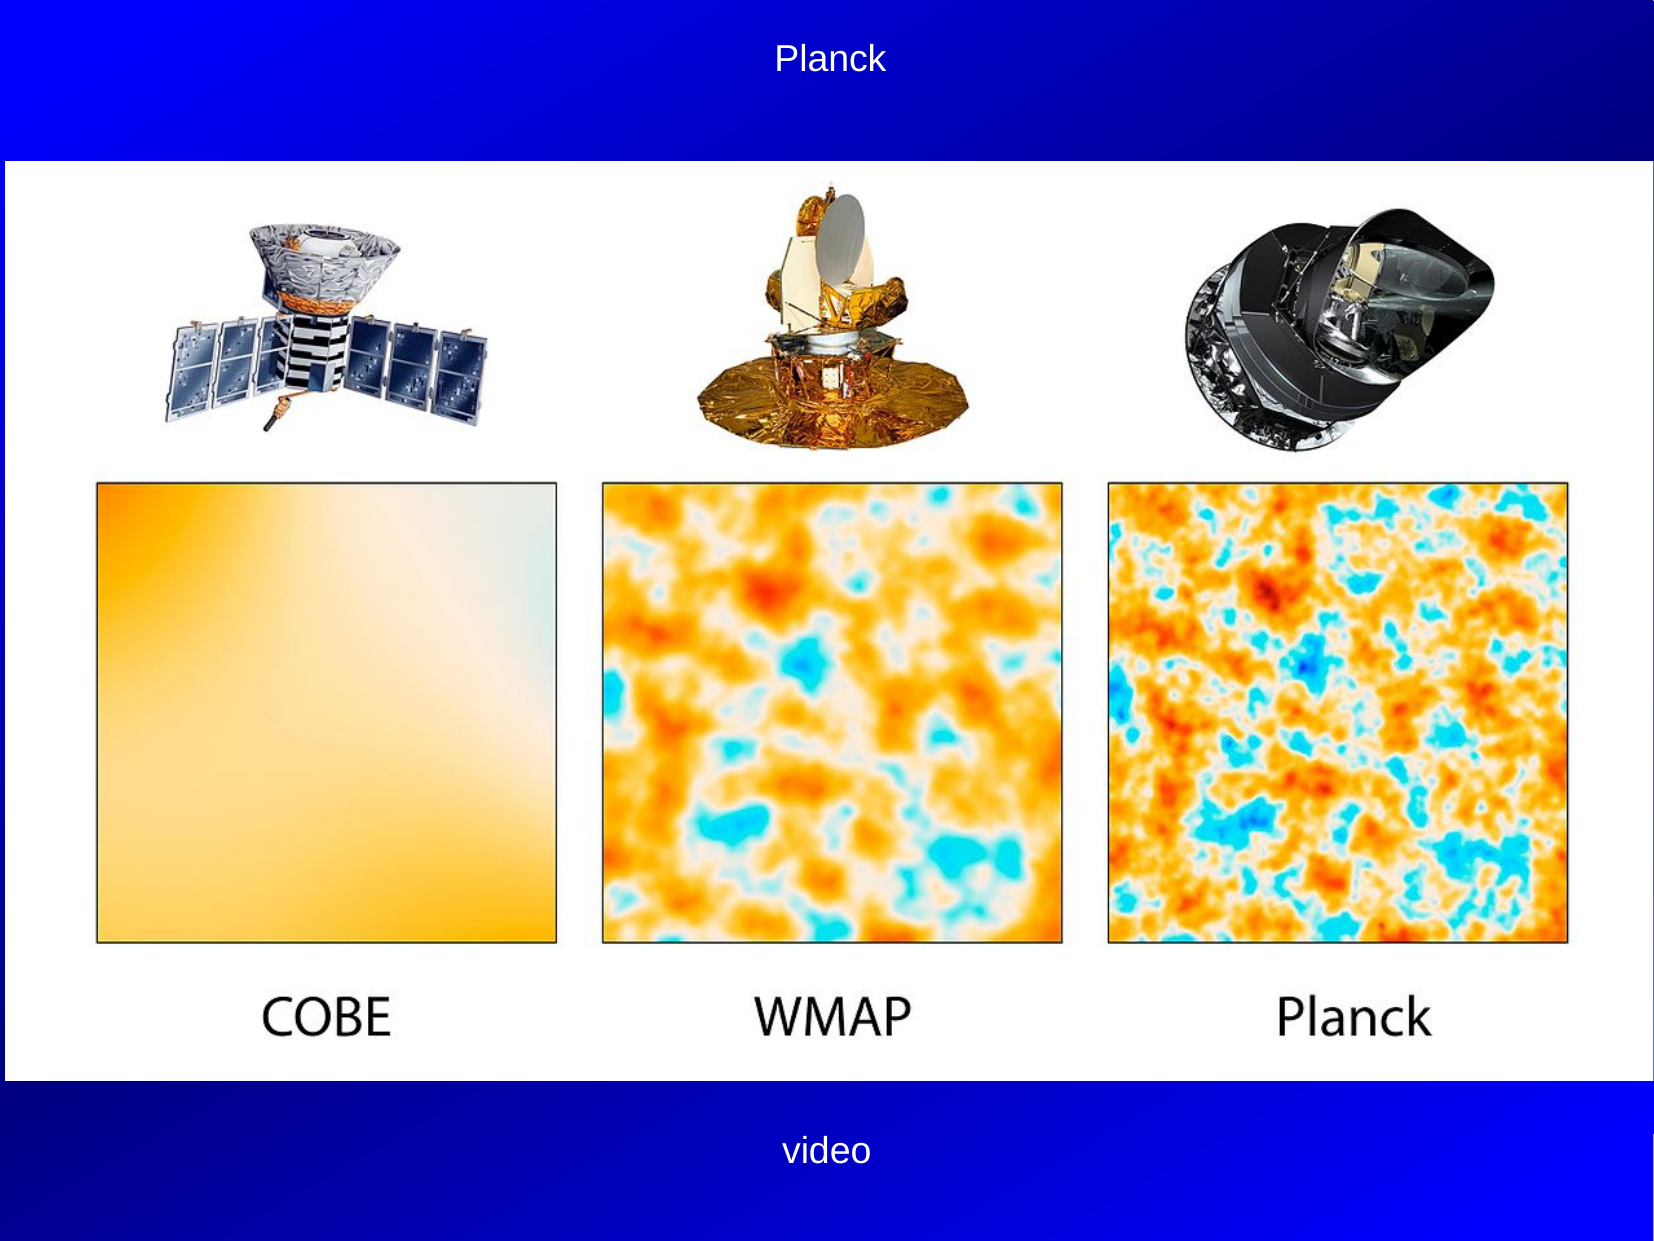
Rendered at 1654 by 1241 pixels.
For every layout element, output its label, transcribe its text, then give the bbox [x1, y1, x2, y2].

picture [5, 161, 1654, 1081]
text_box video [767, 1122, 887, 1179]
text_box Planck [759, 30, 902, 88]
